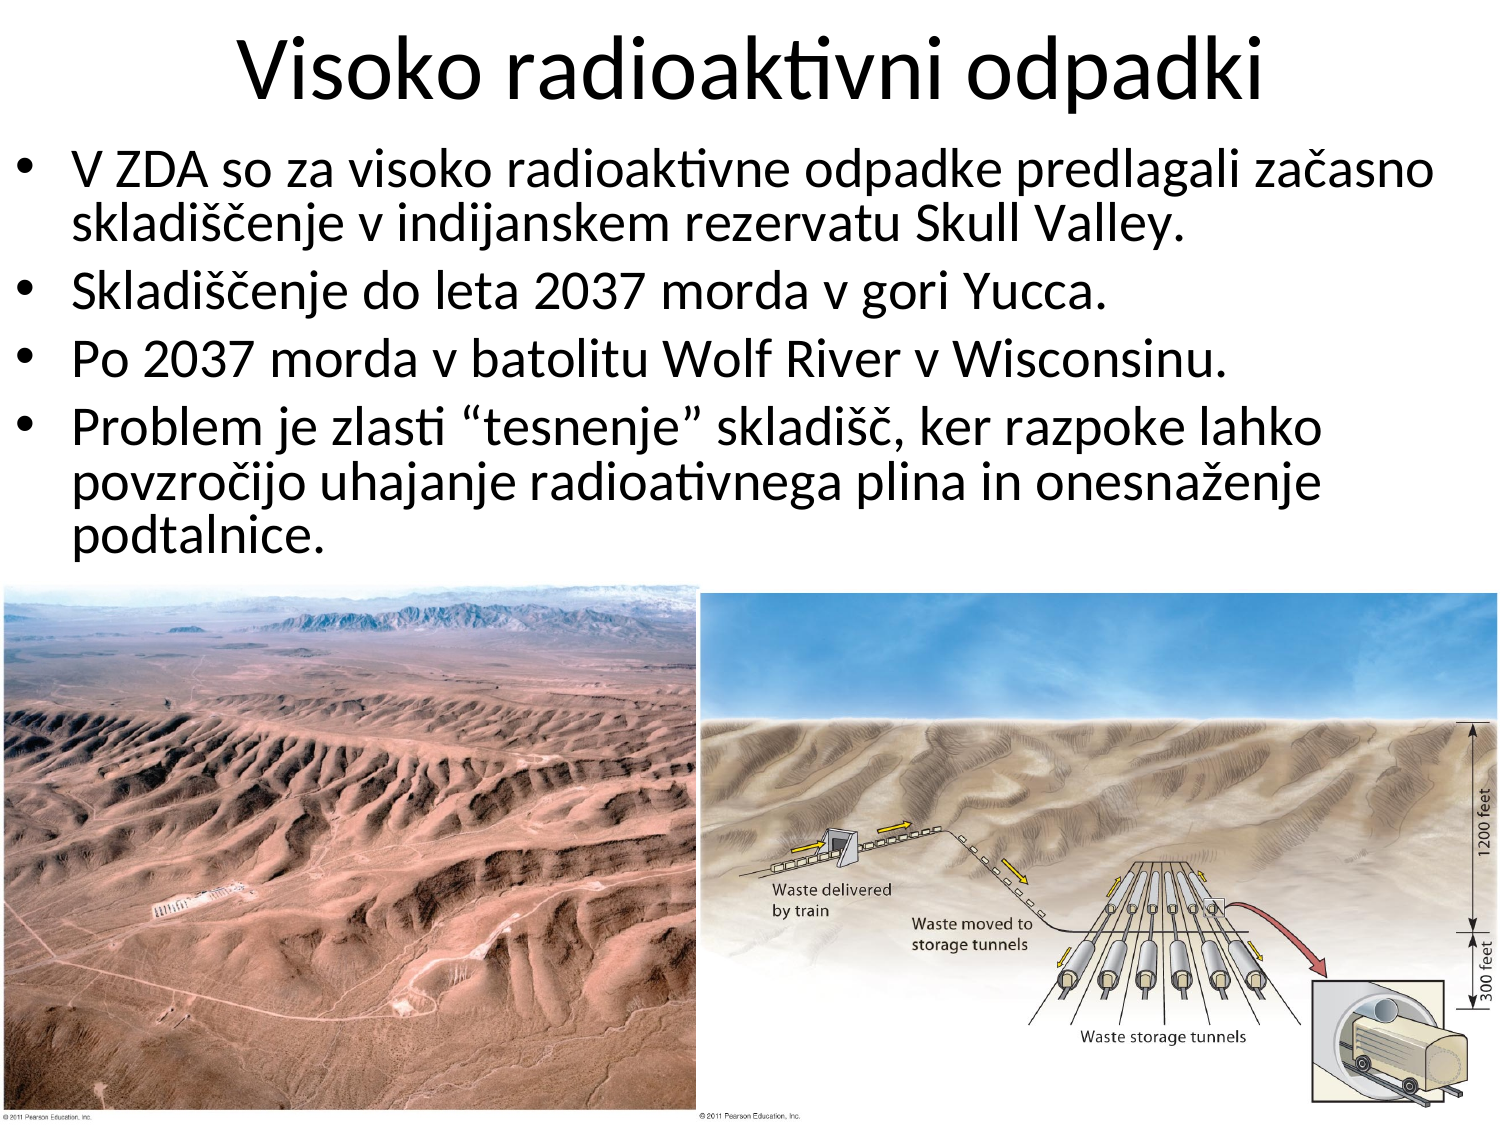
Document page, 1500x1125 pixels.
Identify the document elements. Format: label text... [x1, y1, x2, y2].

text_box Visoko radioaktivni odpadki [76, 0, 1427, 126]
text_box V ZDA so za visoko radioaktivne odpadke predlagali začasno skladiščenje v indijanskem rezervatu Skull Valley. Skladiščenje do leta 2037 morda v gori Yucca. Po 2037 morda v batolitu Wolf River v Wisconsinu. Problem je zlasti “tesnenje” skladišč, ker razpoke lahko povzročijo uhajanje radioativnega plina in onesnaženje podtalnice. [0, 137, 1500, 589]
picture [0, 581, 1500, 1125]
